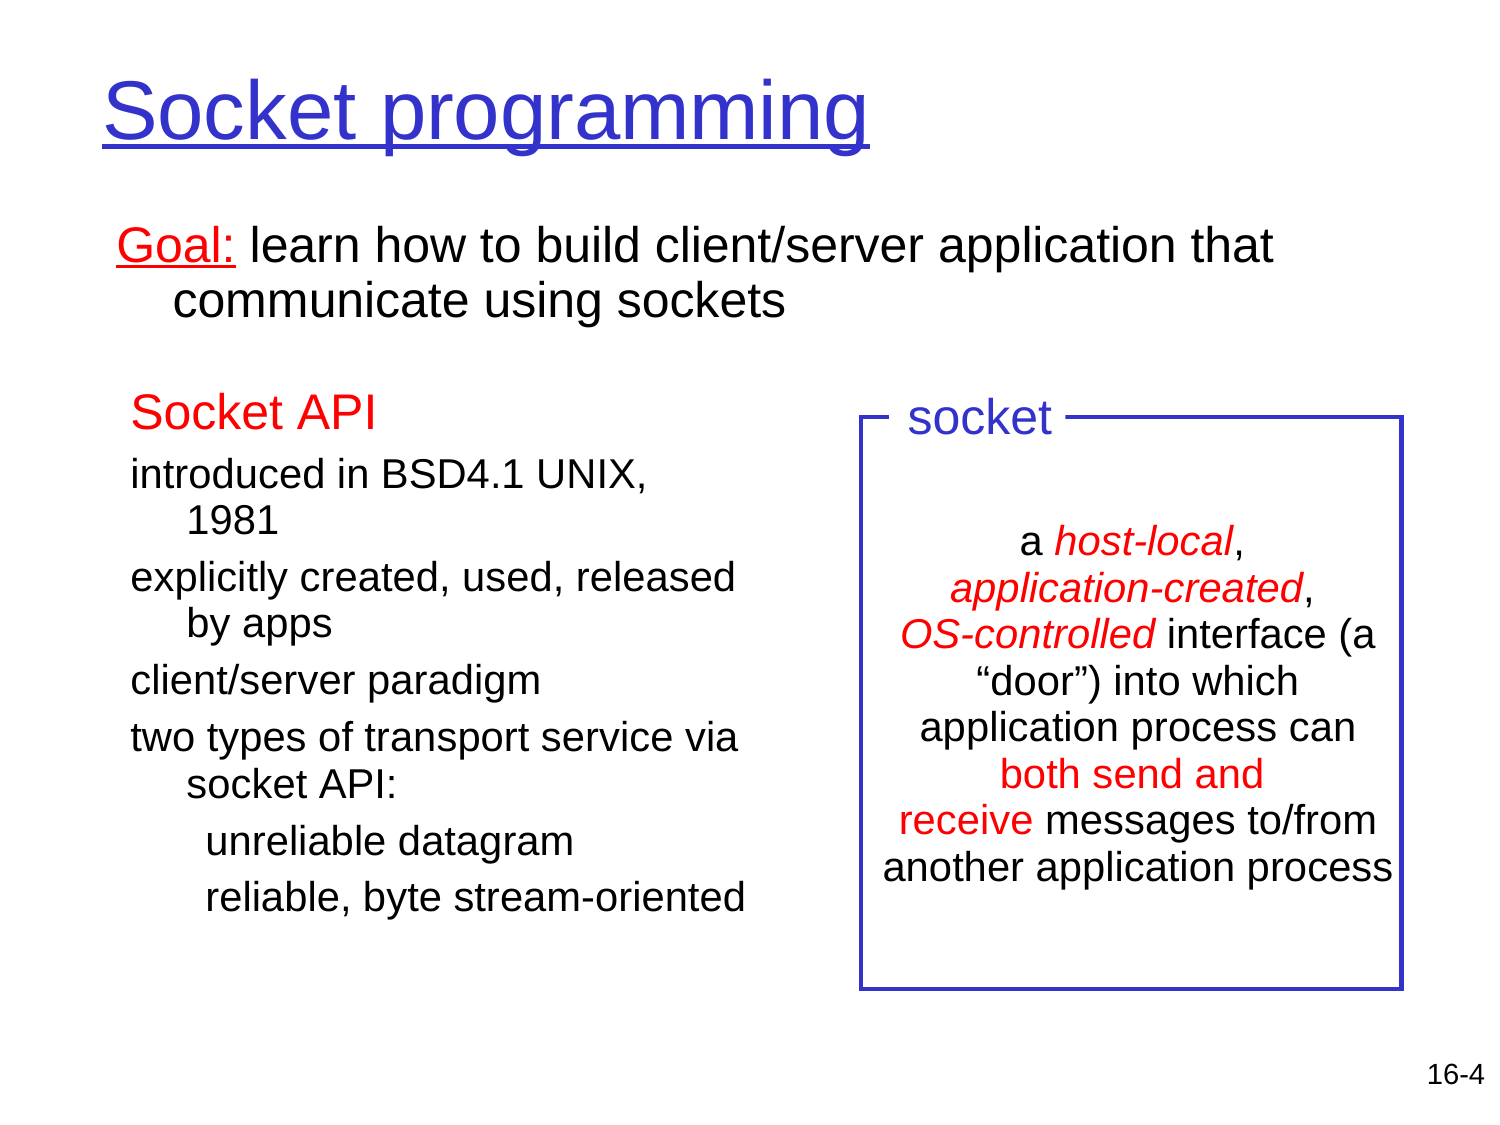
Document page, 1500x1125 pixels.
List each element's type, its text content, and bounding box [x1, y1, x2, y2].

text_box socket [892, 381, 1068, 453]
title Socket programming [87, 40, 1363, 182]
text_box a host-local, application-created, OS-controlled interface (a “door”) into which application process can both send and receive messages to/from another application process [867, 510, 1399, 945]
list Socket API introduced in BSD4.1 UNIX, 1981 explicitly created, used, released by apps client/server paradigm two types of transport service via socket API: unreliable datagram reliable, byte stream-oriented [115, 376, 766, 983]
text_box Goal: learn how to build client/server application that communicate using sockets [101, 209, 1441, 357]
